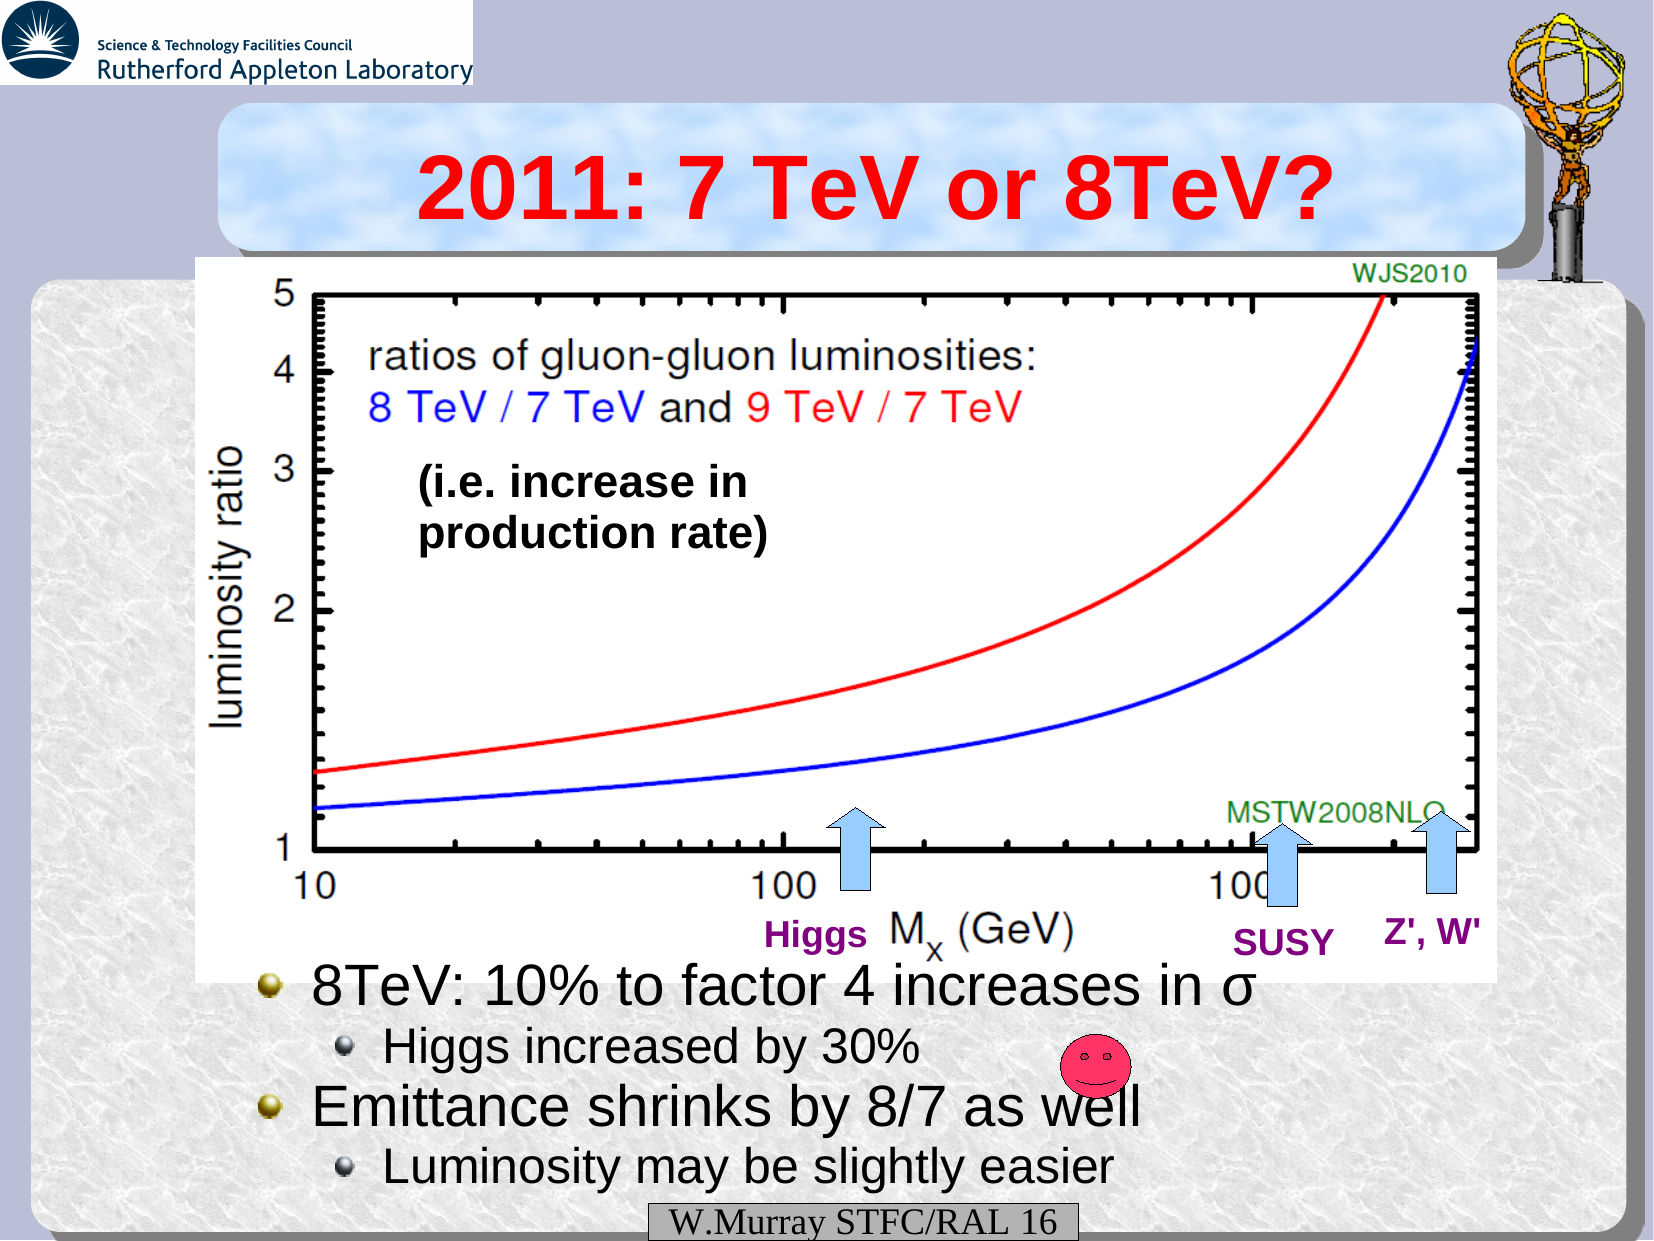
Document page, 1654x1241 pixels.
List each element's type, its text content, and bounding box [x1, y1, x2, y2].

list 8TeV: 10% to factor 4 increases in σ Higgs increased by 30% Emittance shrinks by 8/7 as well Luminosity may be slightly easier [240, 952, 1402, 1241]
text_box [1252, 823, 1313, 907]
text_box (i.e. increase in production rate) [402, 448, 859, 566]
text_box [1411, 811, 1471, 894]
text_box Higgs [748, 906, 883, 964]
picture [0, 0, 473, 85]
text_box [826, 807, 886, 891]
picture [30, 0, 1654, 1232]
title 2011: 7 TeV or 8TeV? [244, 112, 1512, 263]
text_box [1060, 1034, 1132, 1099]
text_box Z', W' [1369, 904, 1497, 961]
text_box SUSY [1218, 914, 1350, 972]
